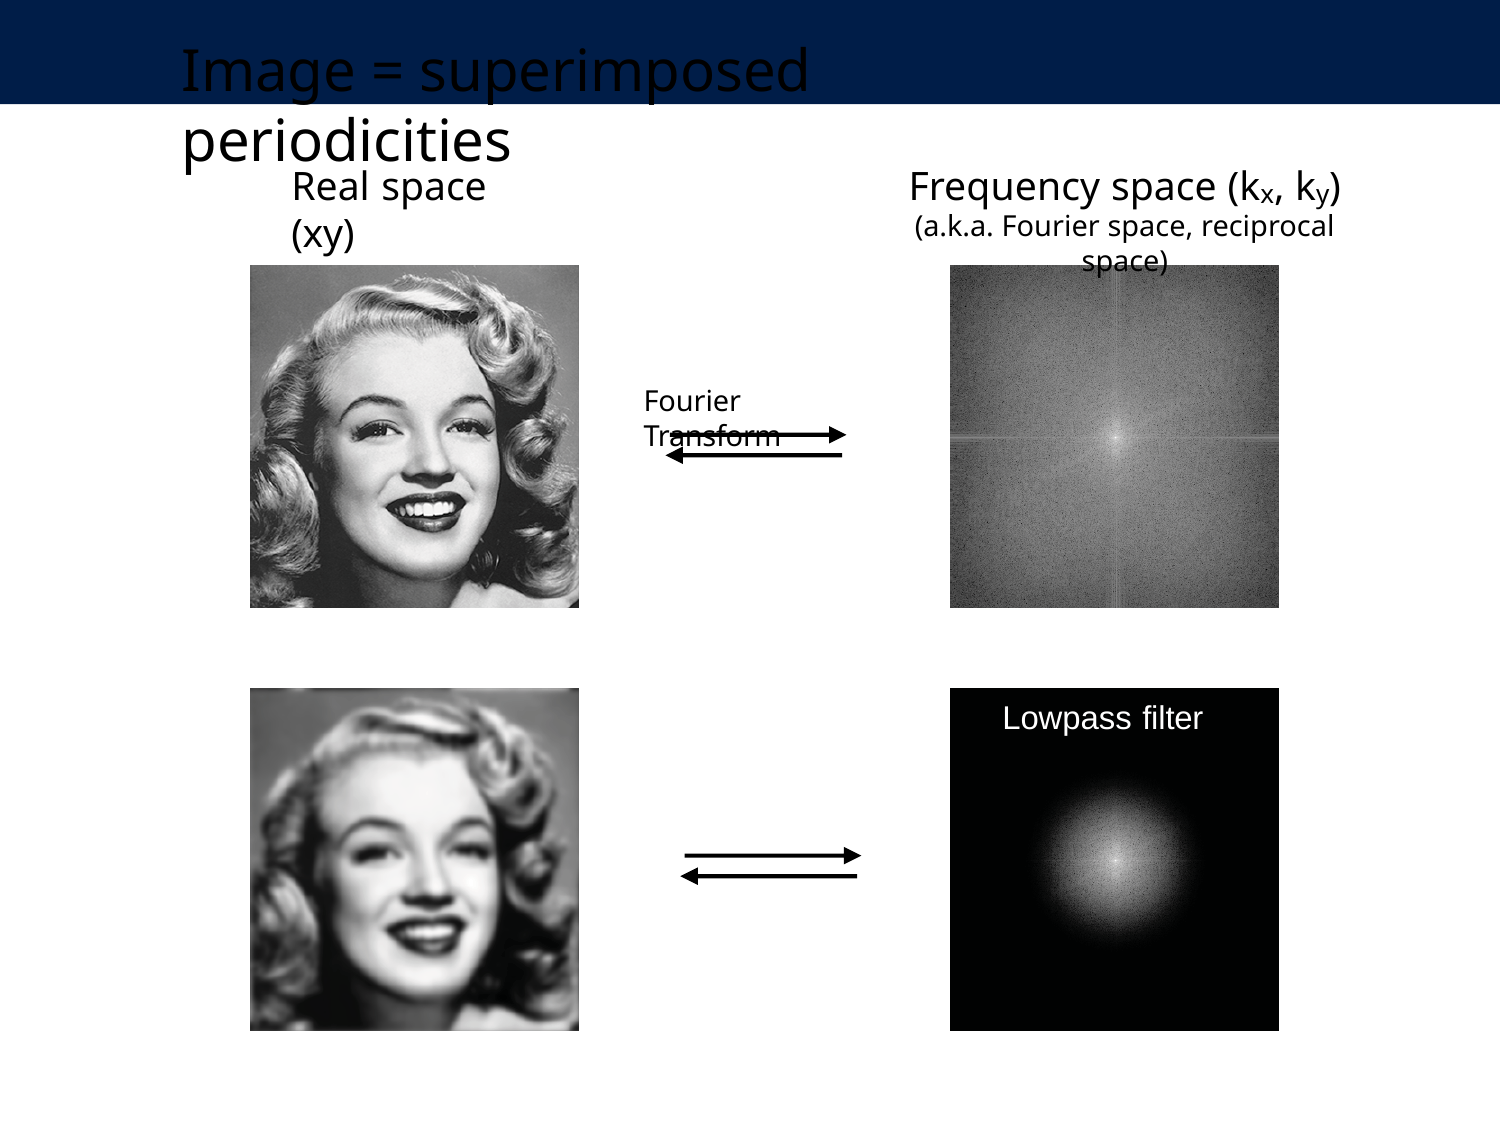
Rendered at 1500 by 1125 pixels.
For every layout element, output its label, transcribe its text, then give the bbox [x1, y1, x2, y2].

text_box [680, 867, 858, 885]
text_box [0, 0, 1500, 105]
text_box [689, 432, 697, 437]
text_box Real space (xy) [289, 174, 534, 210]
text_box [684, 846, 862, 865]
text_box [778, 426, 847, 444]
text_box [729, 432, 738, 437]
picture [950, 265, 1279, 608]
text_box [665, 446, 843, 465]
picture [250, 265, 579, 608]
text_box Fourier Transform [642, 380, 858, 418]
picture [950, 688, 1279, 1031]
text_box [748, 432, 756, 437]
text_box [669, 432, 680, 437]
text_box Lowpass filter [1001, 695, 1208, 737]
text_box Frequency space (kx, ky) (a.k.a. Fourier space, reciprocal space) [898, 160, 1352, 242]
picture [250, 688, 579, 1031]
title Image = superimposed periodicities [0, 31, 880, 174]
text_box [706, 432, 719, 437]
